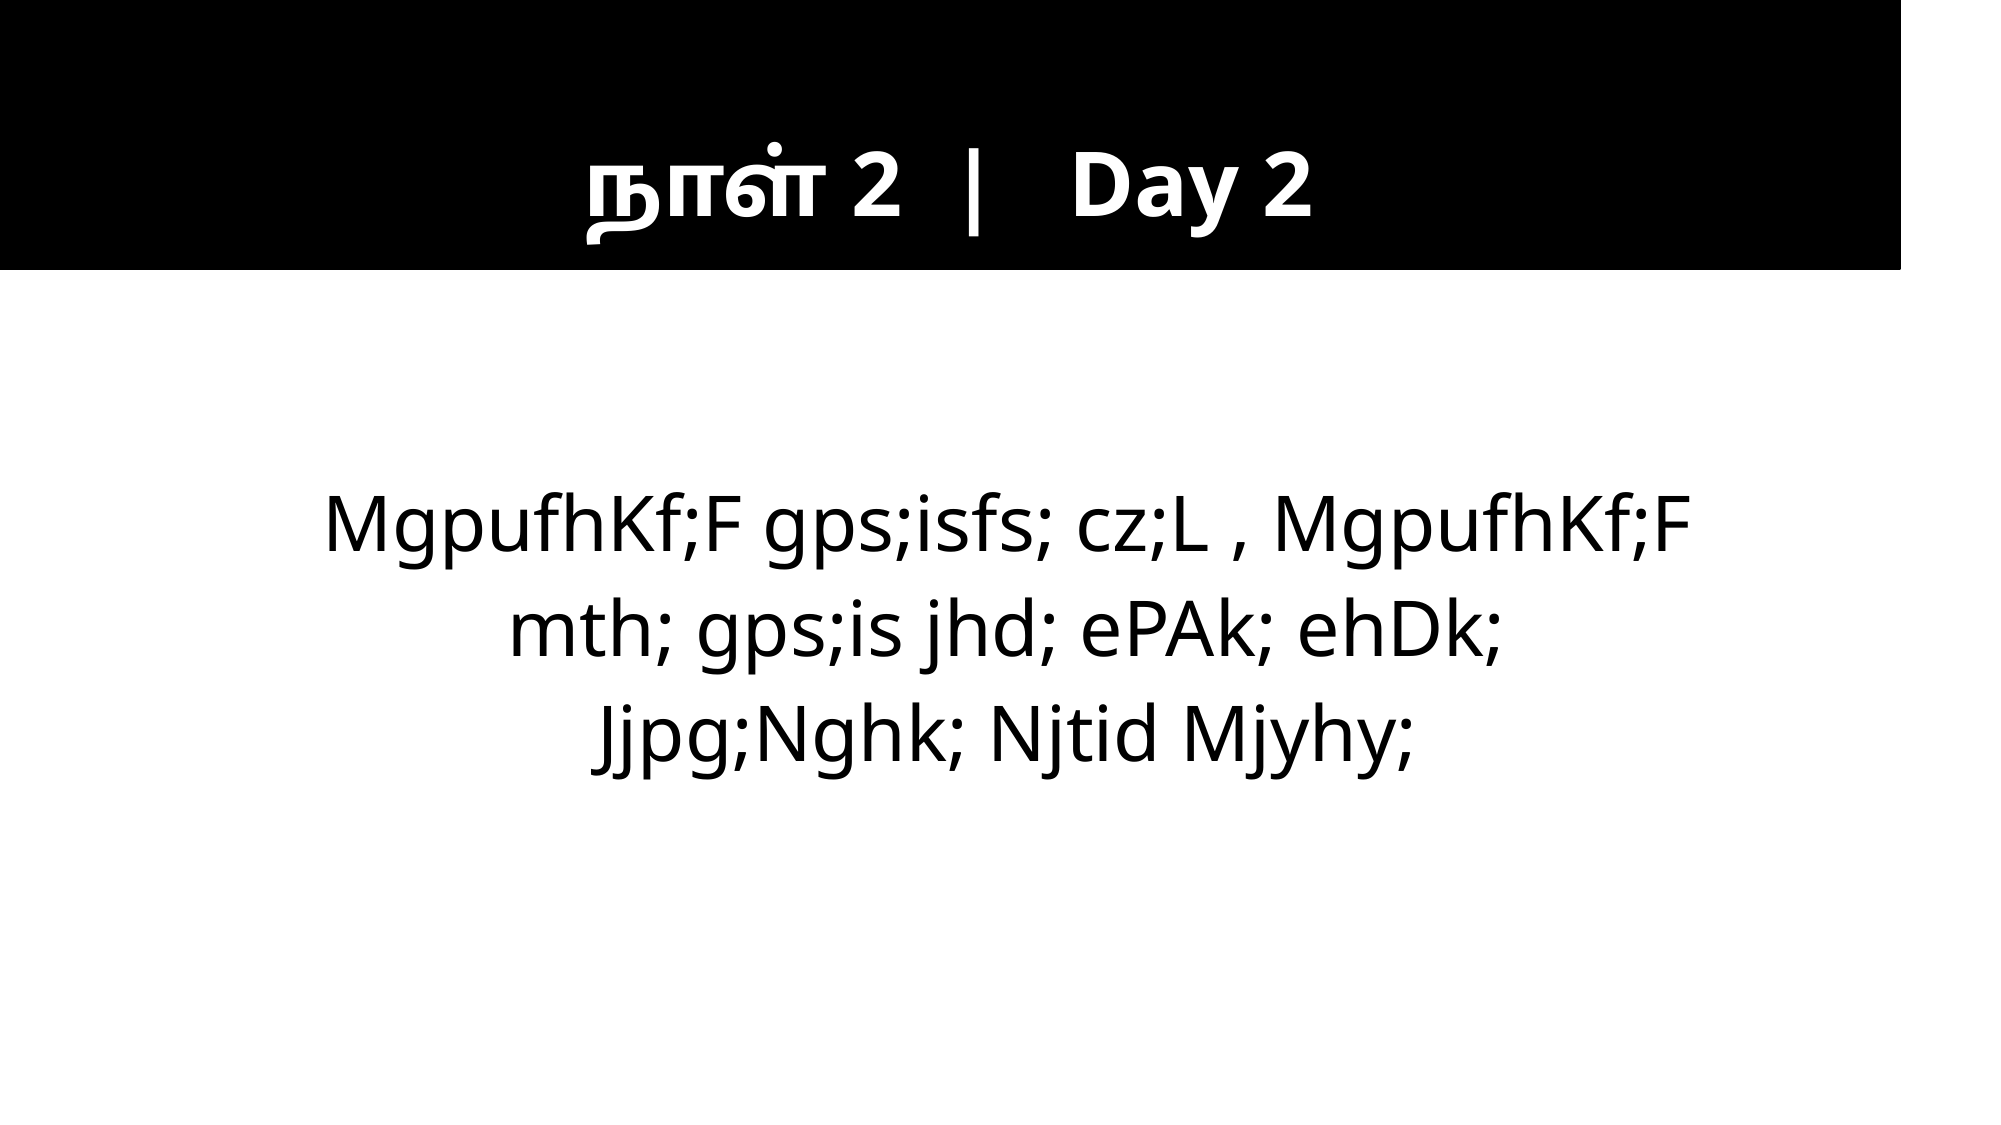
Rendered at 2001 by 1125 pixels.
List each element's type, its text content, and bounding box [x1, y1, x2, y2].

subtitle MgpufhKf;F gps;isfs; cz;L , MgpufhKf;F mth; gps;is jhd; ePAk; ehDk; Jjpg;Nghk; Njtid Mjyhy; [14, 256, 2000, 1103]
text_box நாள் 2 | Day 2 [0, 0, 1900, 270]
